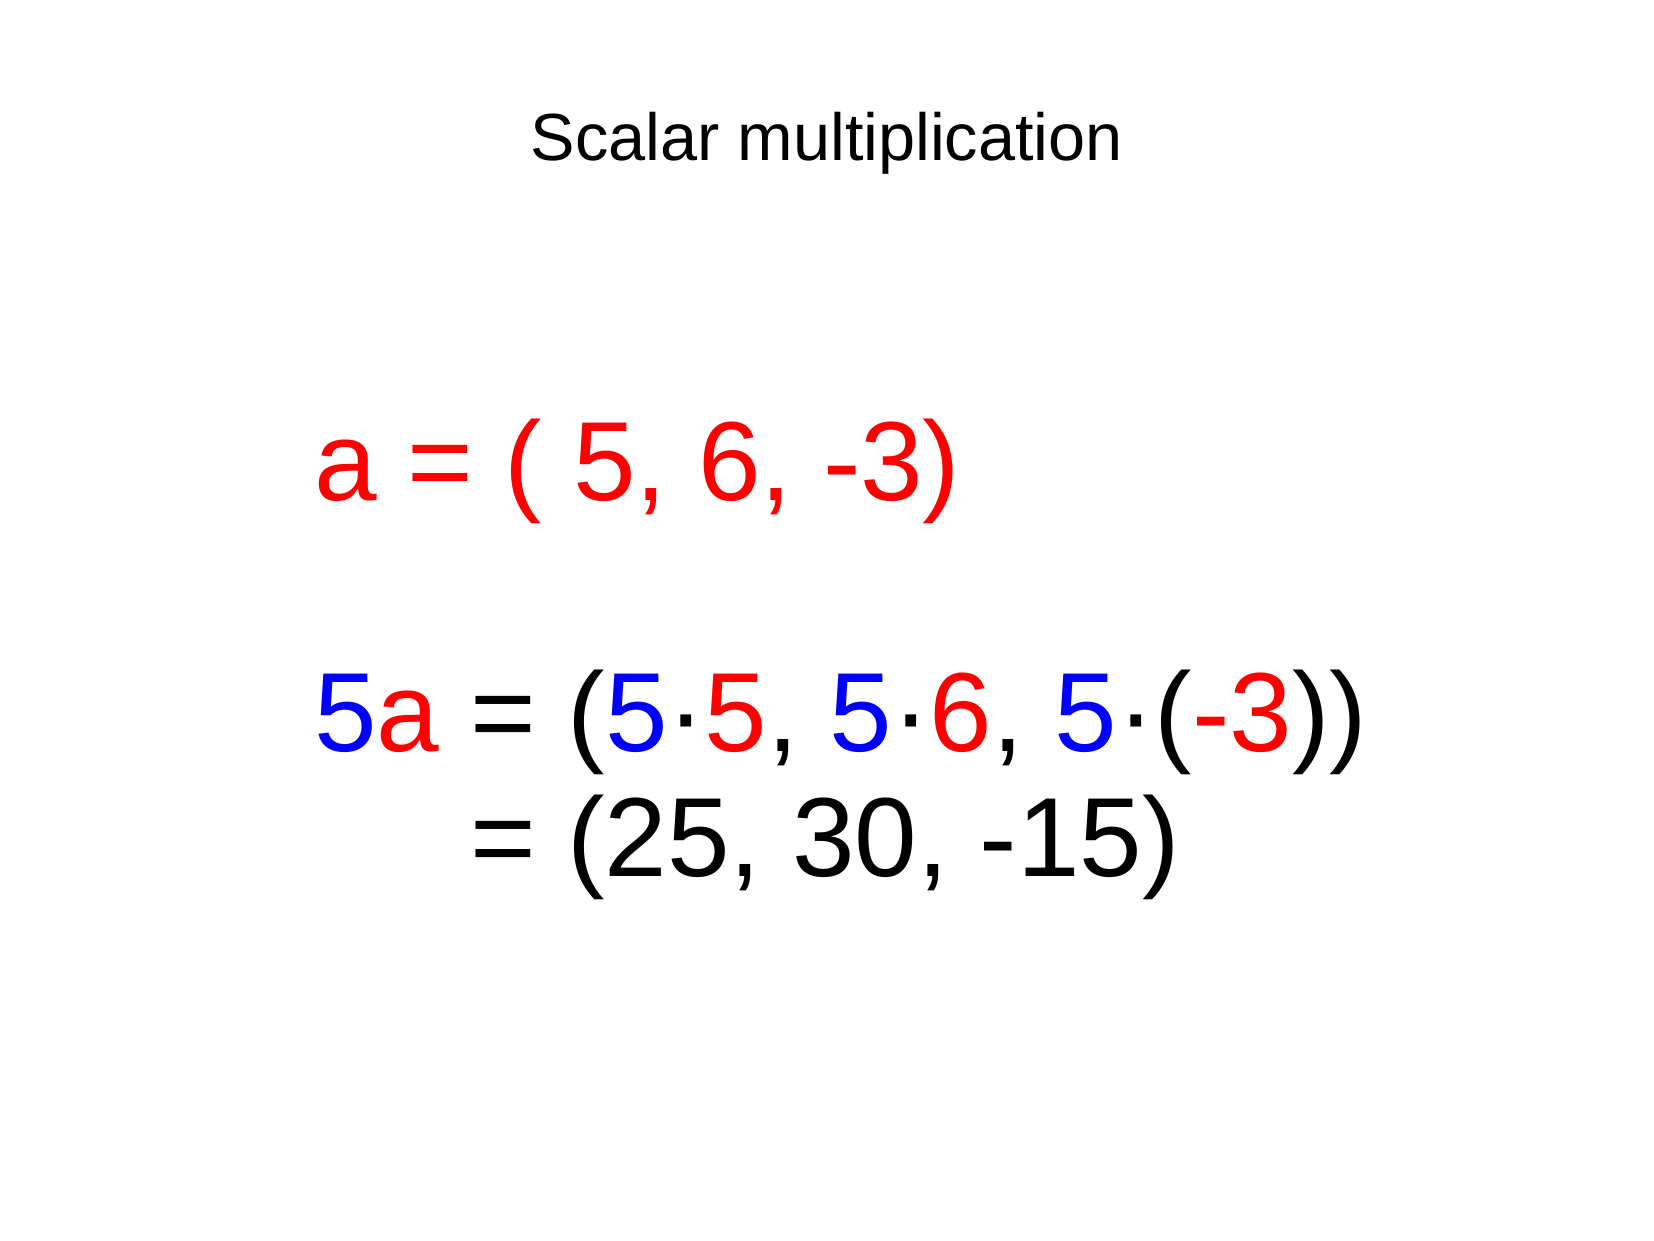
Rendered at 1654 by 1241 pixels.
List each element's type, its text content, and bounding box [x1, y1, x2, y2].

subtitle Scalar multiplication [82, 49, 1571, 226]
text_box a = ( 5, 6, -3) 5a = (5·5, 5·6, 5·(-3)) = (25, 30, -15) [299, 391, 1654, 908]
